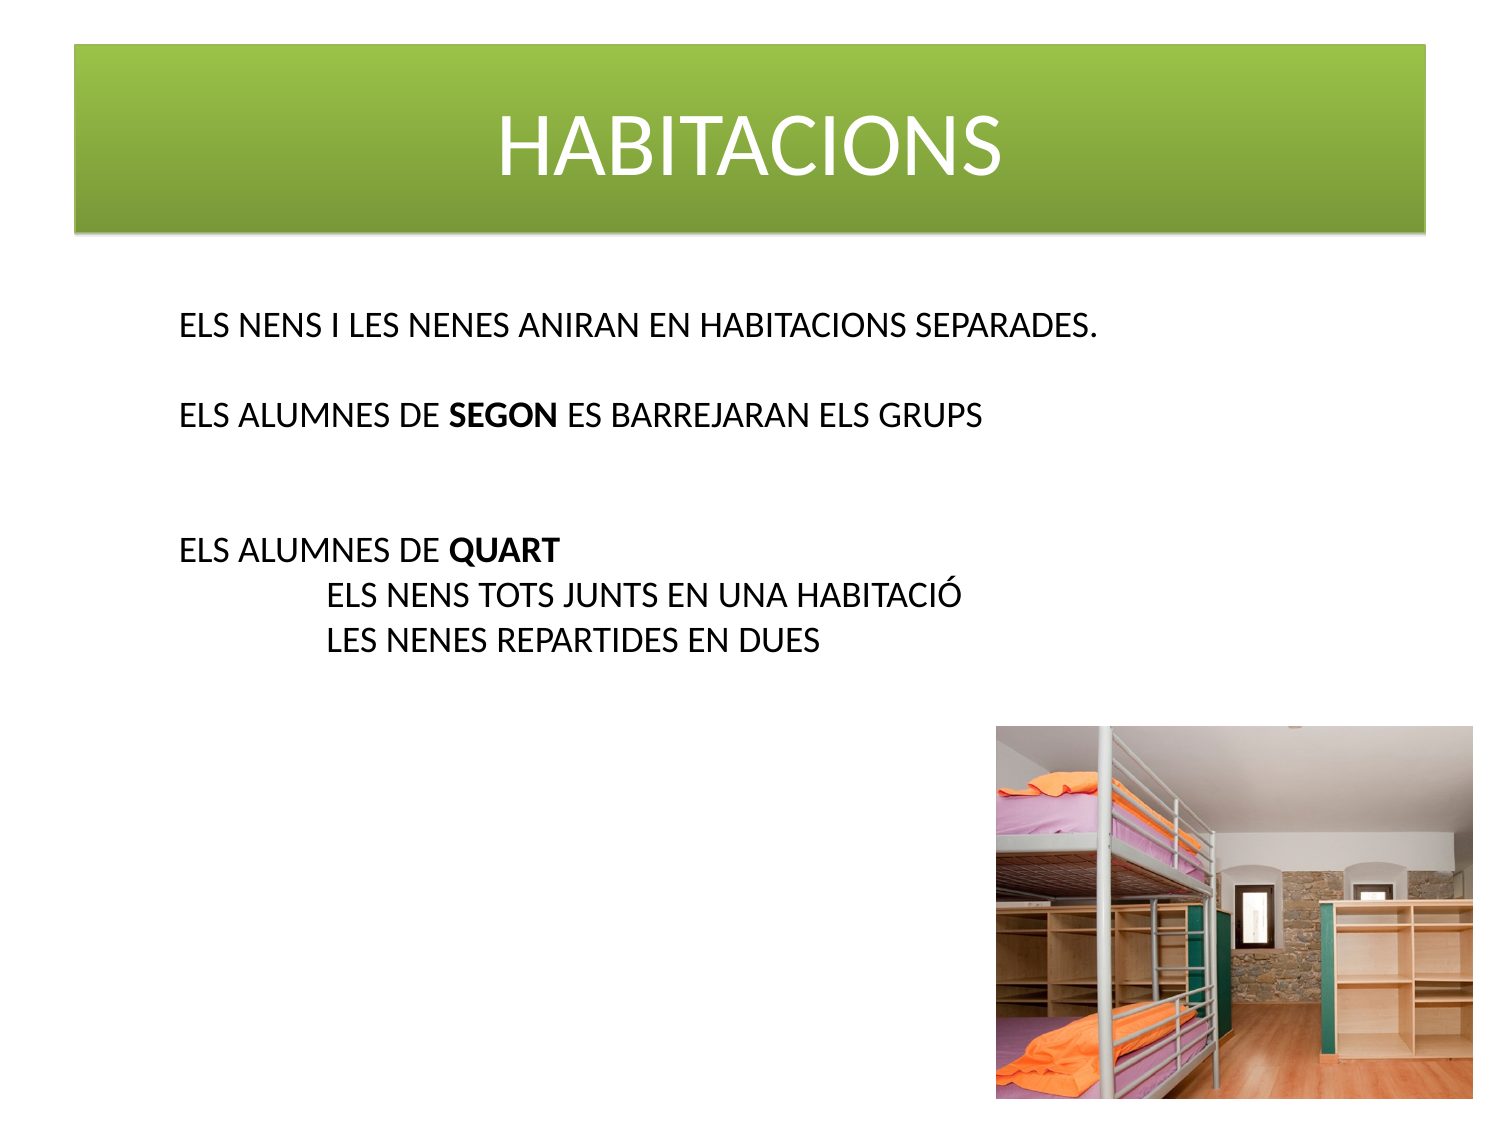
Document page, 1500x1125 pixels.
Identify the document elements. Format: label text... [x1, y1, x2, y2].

text_box HABITACIONS [75, 45, 1425, 233]
text_box ELS NENS I LES NENES ANIRAN EN HABITACIONS SEPARADES. ELS ALUMNES DE SEGON ES BARREJARAN ELS GRUPS ELS ALUMNES DE QUART ELS NENS TOTS JUNTS EN UNA HABITACIÓ LES NENES REPARTIDES EN DUES [164, 292, 1245, 713]
picture [996, 726, 1473, 1099]
